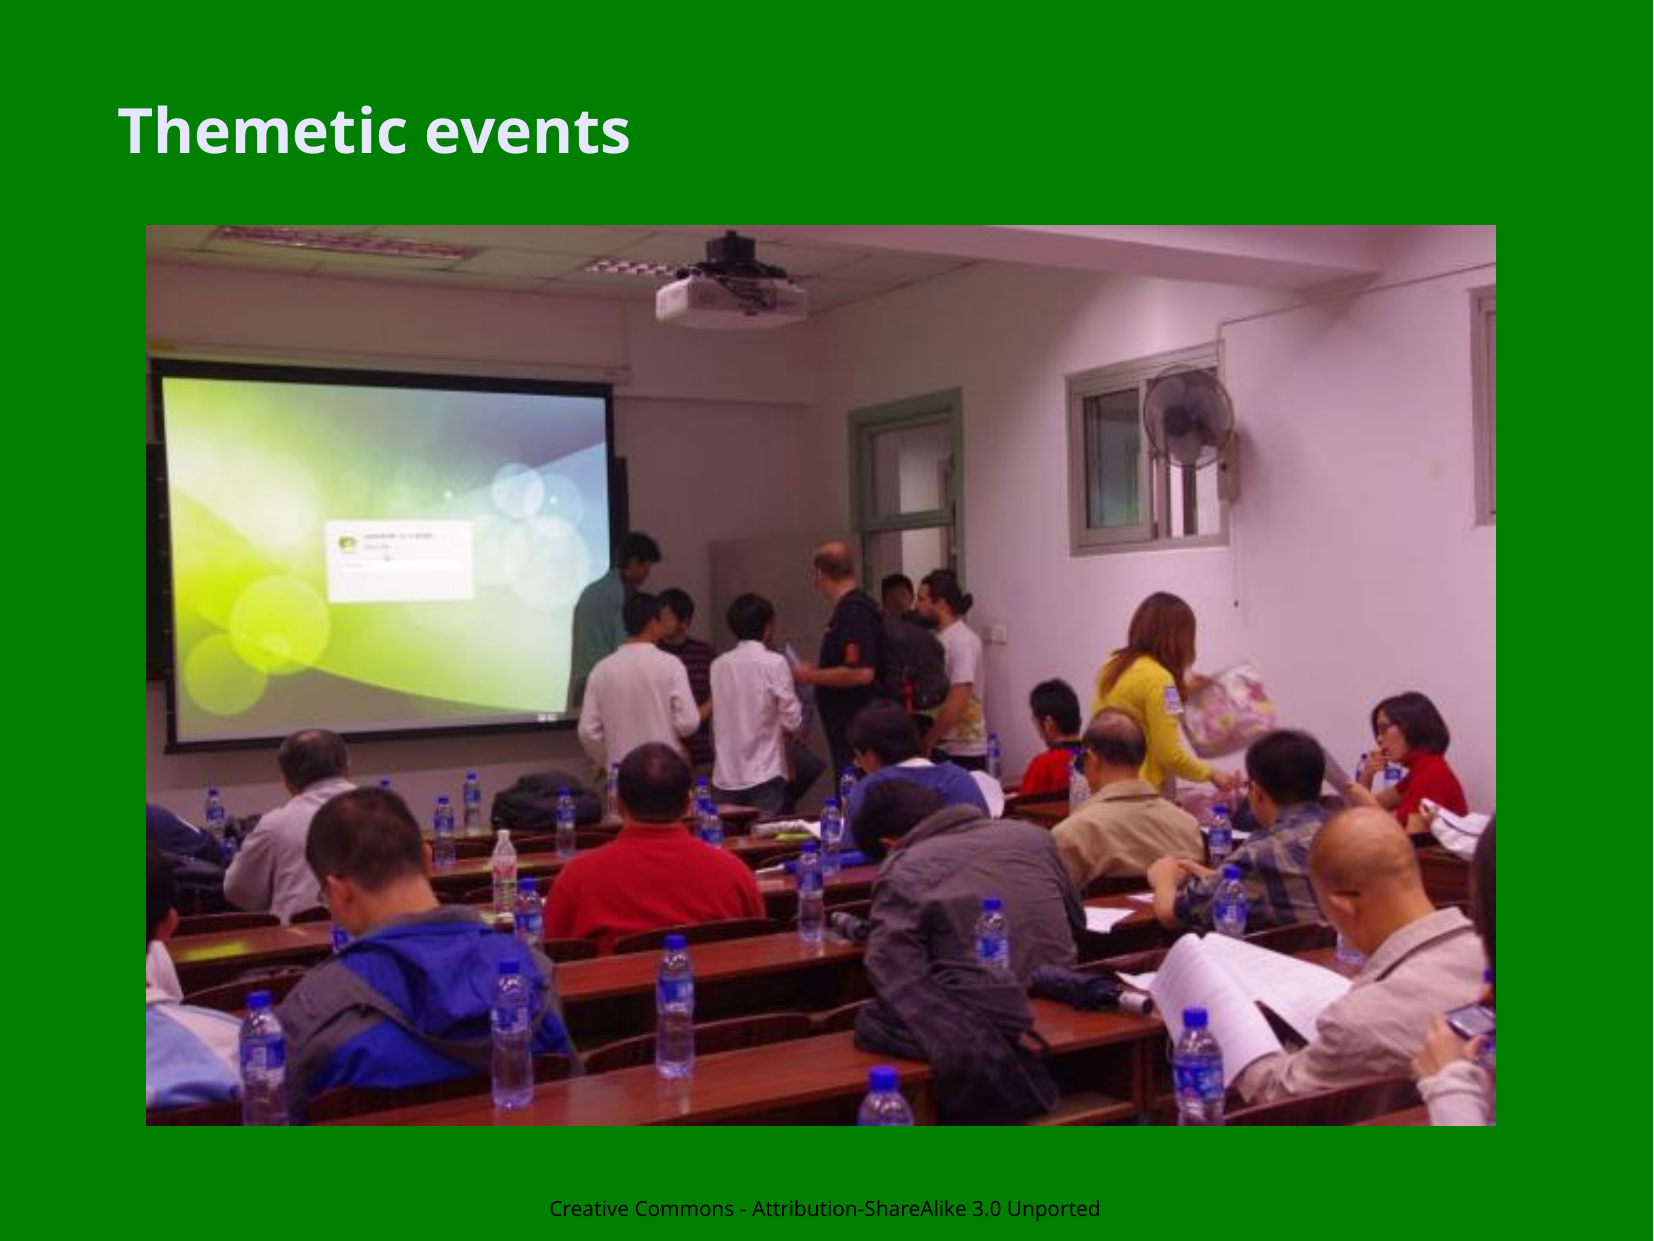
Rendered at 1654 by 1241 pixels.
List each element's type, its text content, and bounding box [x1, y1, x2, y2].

picture [146, 225, 1496, 1126]
text_box Themetic events [102, 79, 642, 170]
